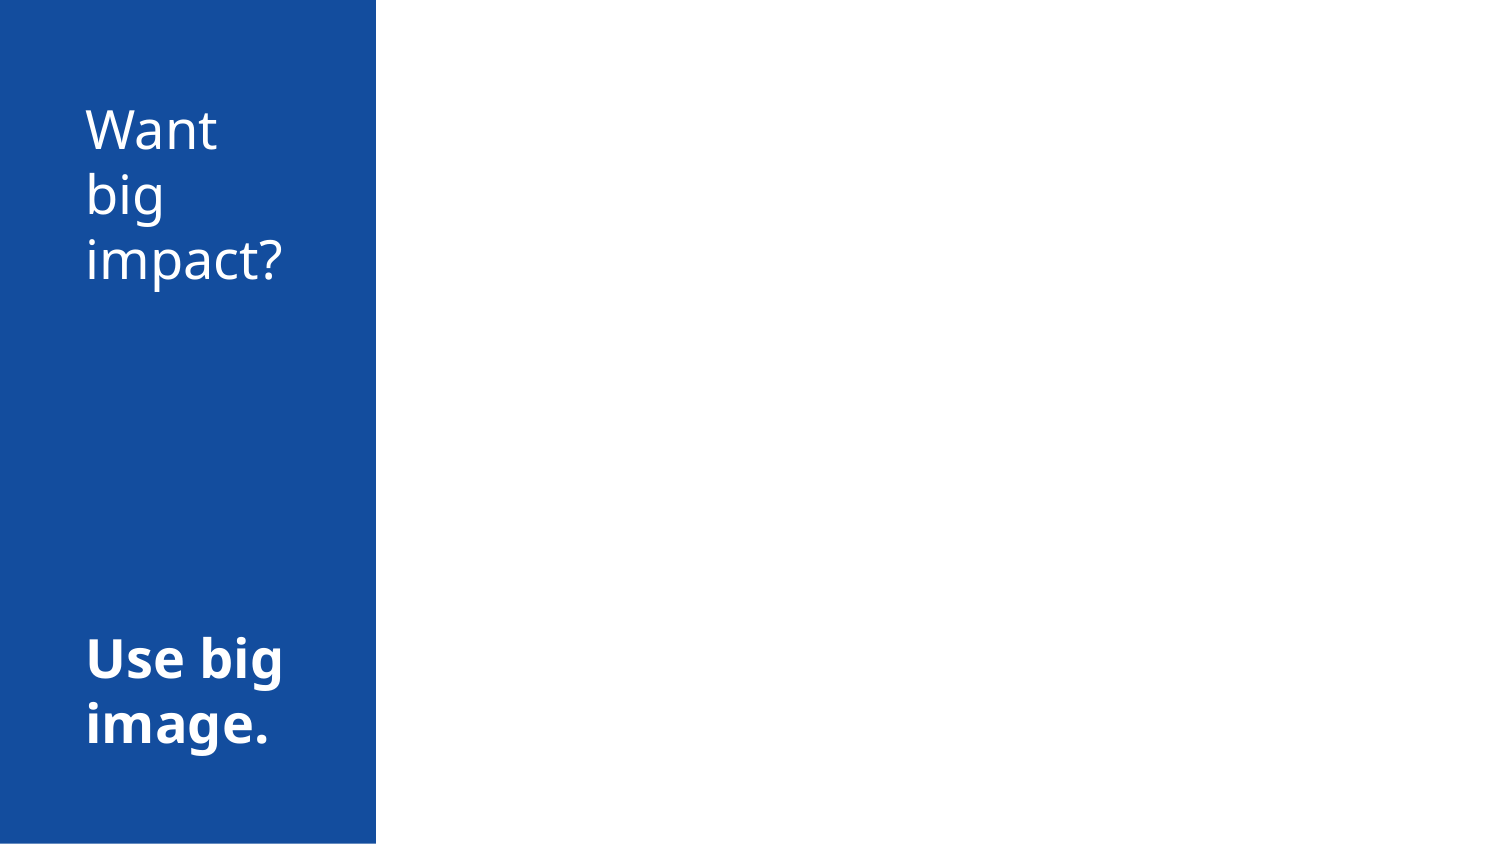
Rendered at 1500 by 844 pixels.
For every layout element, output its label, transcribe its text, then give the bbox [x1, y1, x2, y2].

title Use big image. [70, 543, 314, 770]
title Want big impact? [70, 80, 314, 307]
